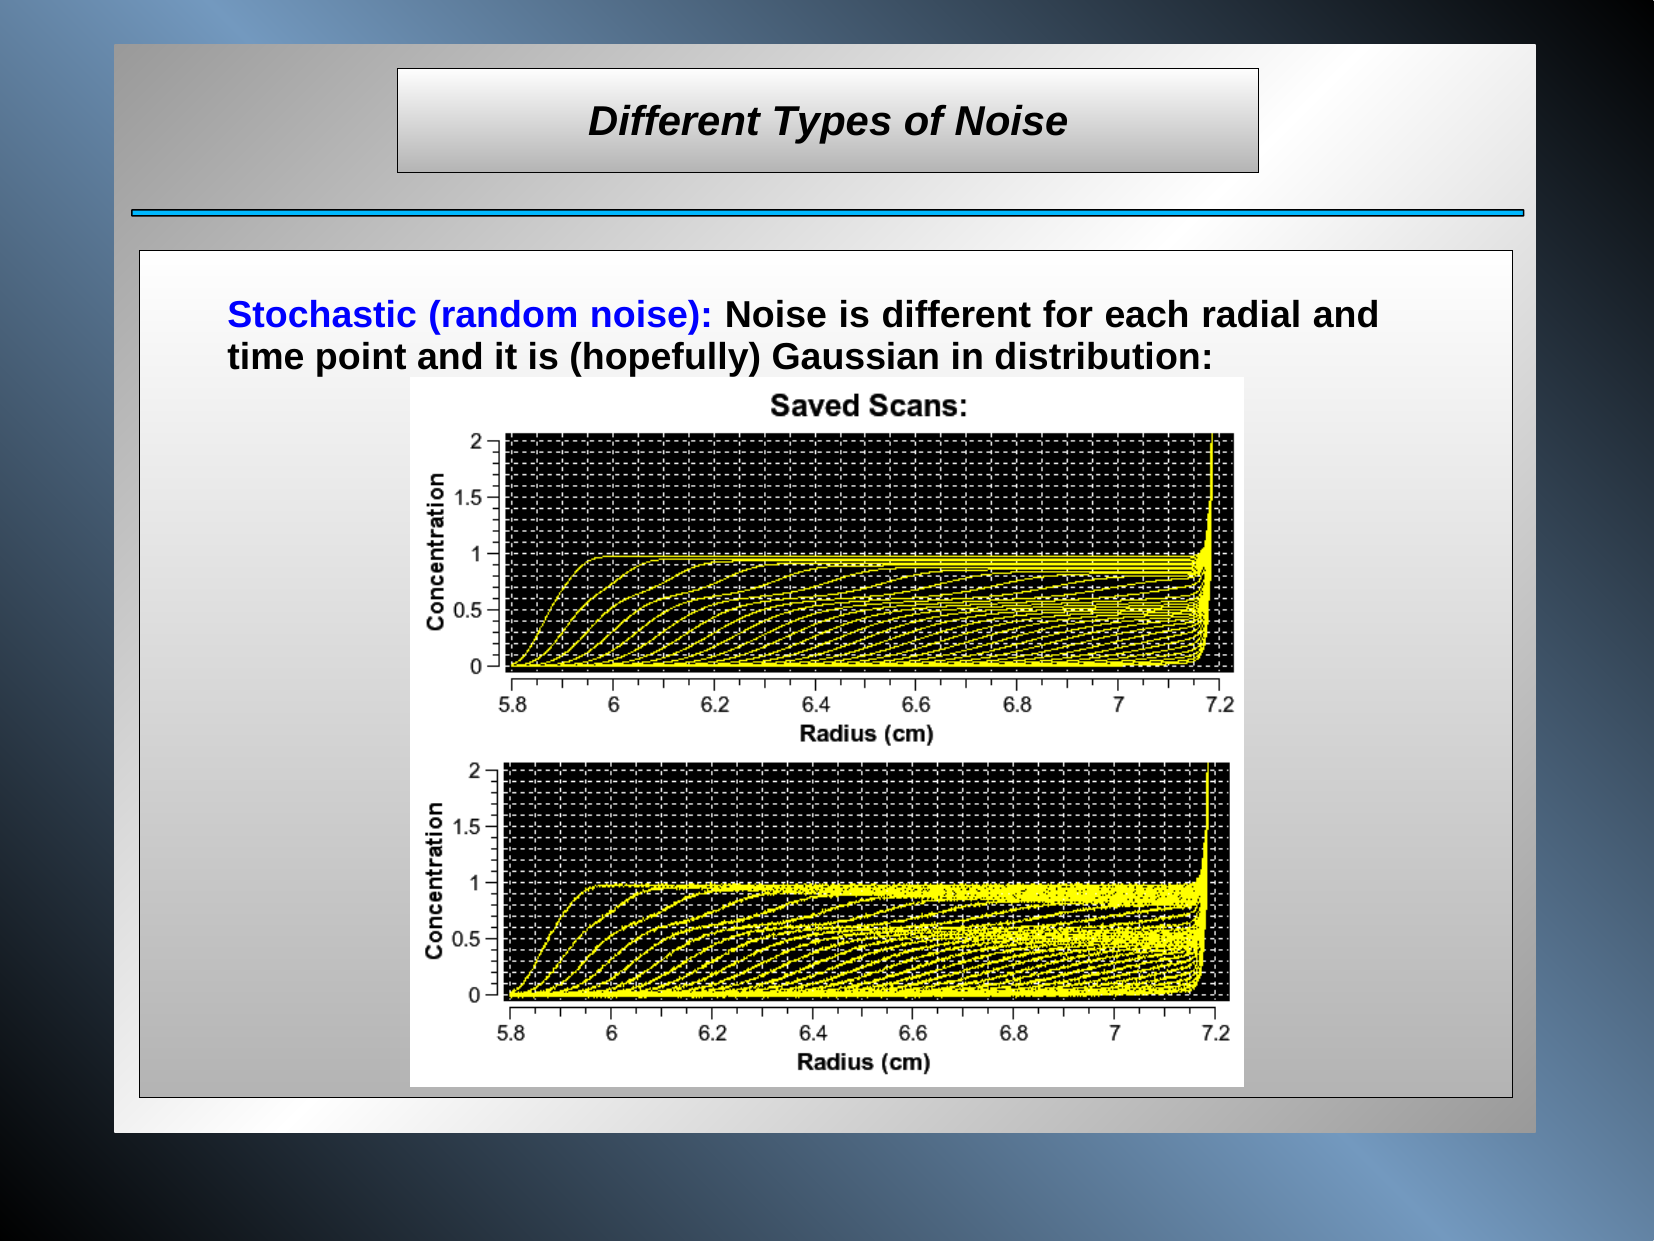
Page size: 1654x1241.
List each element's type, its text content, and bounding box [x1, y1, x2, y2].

text_box [131, 209, 1524, 216]
text_box Stochastic (random noise): Noise is different for each radial and time point and it is (hopefully) Gaussian in distribution: [227, 293, 1427, 1026]
text_box Different Types of Noise [397, 68, 1259, 173]
picture [410, 377, 1244, 1087]
text_box [139, 250, 1513, 1098]
